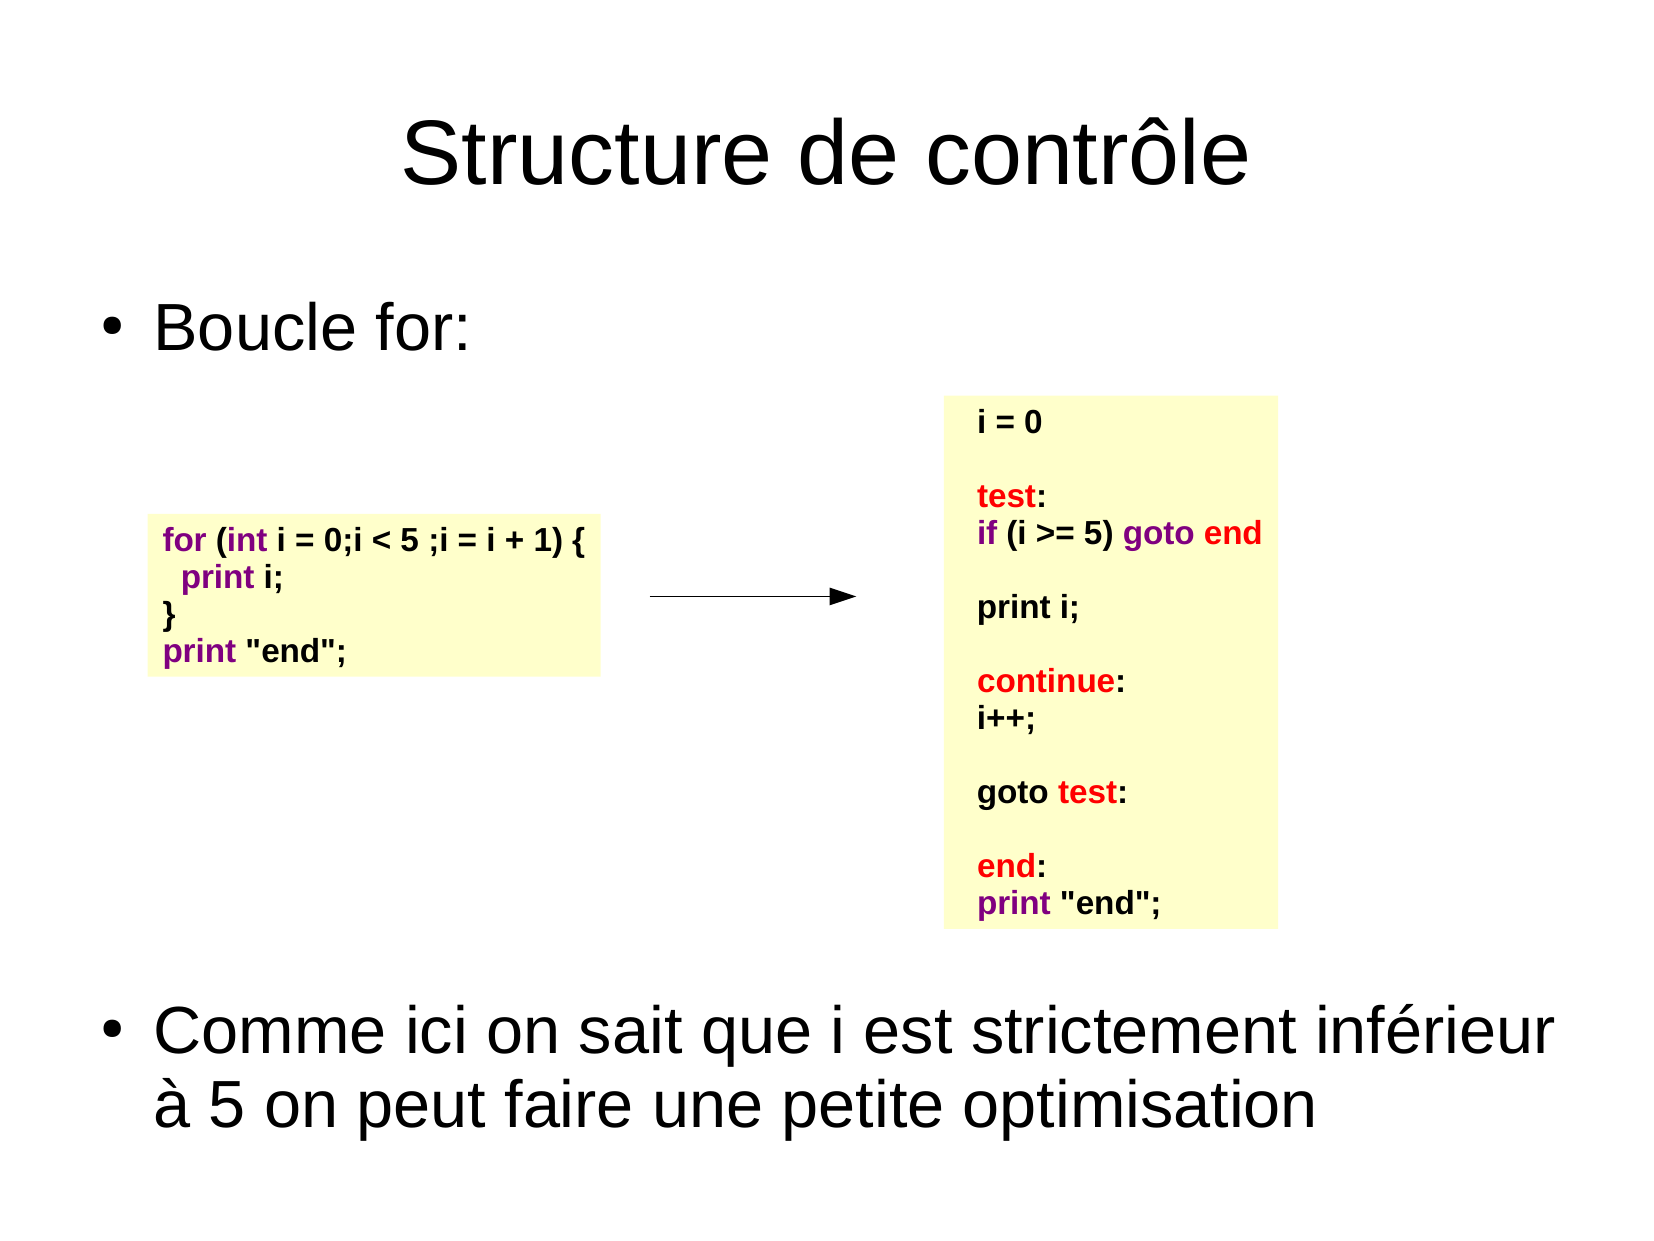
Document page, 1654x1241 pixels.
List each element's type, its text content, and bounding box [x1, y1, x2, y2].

text_box i = 0 test: if (i >= 5) goto end print i; continue: i++; goto test: end: print "end"; [943, 395, 1279, 929]
list Boucle for: Comme ici on sait que i est strictement inférieur à 5 on peut faire une petite optimisation [82, 290, 1571, 1143]
title Structure de contrôle [82, 56, 1571, 250]
text_box for (int i = 0;i < 5 ;i = i + 1) { print i; } print "end"; [147, 513, 601, 677]
